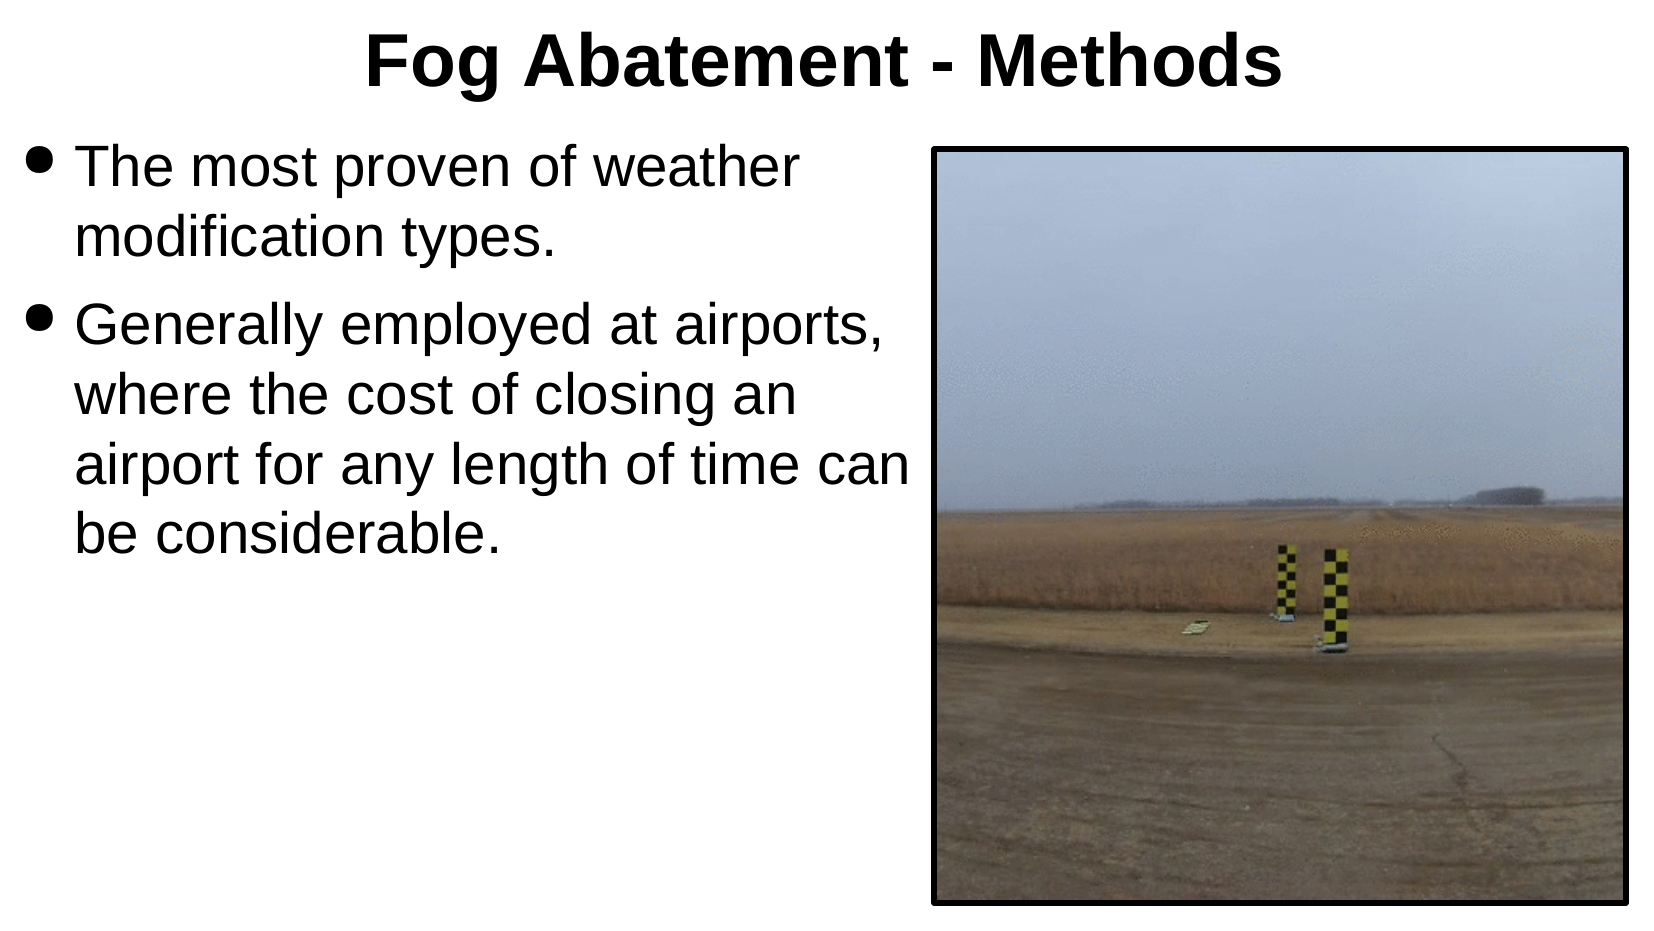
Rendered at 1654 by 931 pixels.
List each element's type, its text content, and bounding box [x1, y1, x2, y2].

picture [937, 152, 1623, 901]
text_box The most proven of weather modification types. Generally employed at airports, where the cost of closing an airport for any length of time can be considerable. [4, 120, 938, 574]
title Fog Abatement - Methods [0, 5, 1654, 107]
